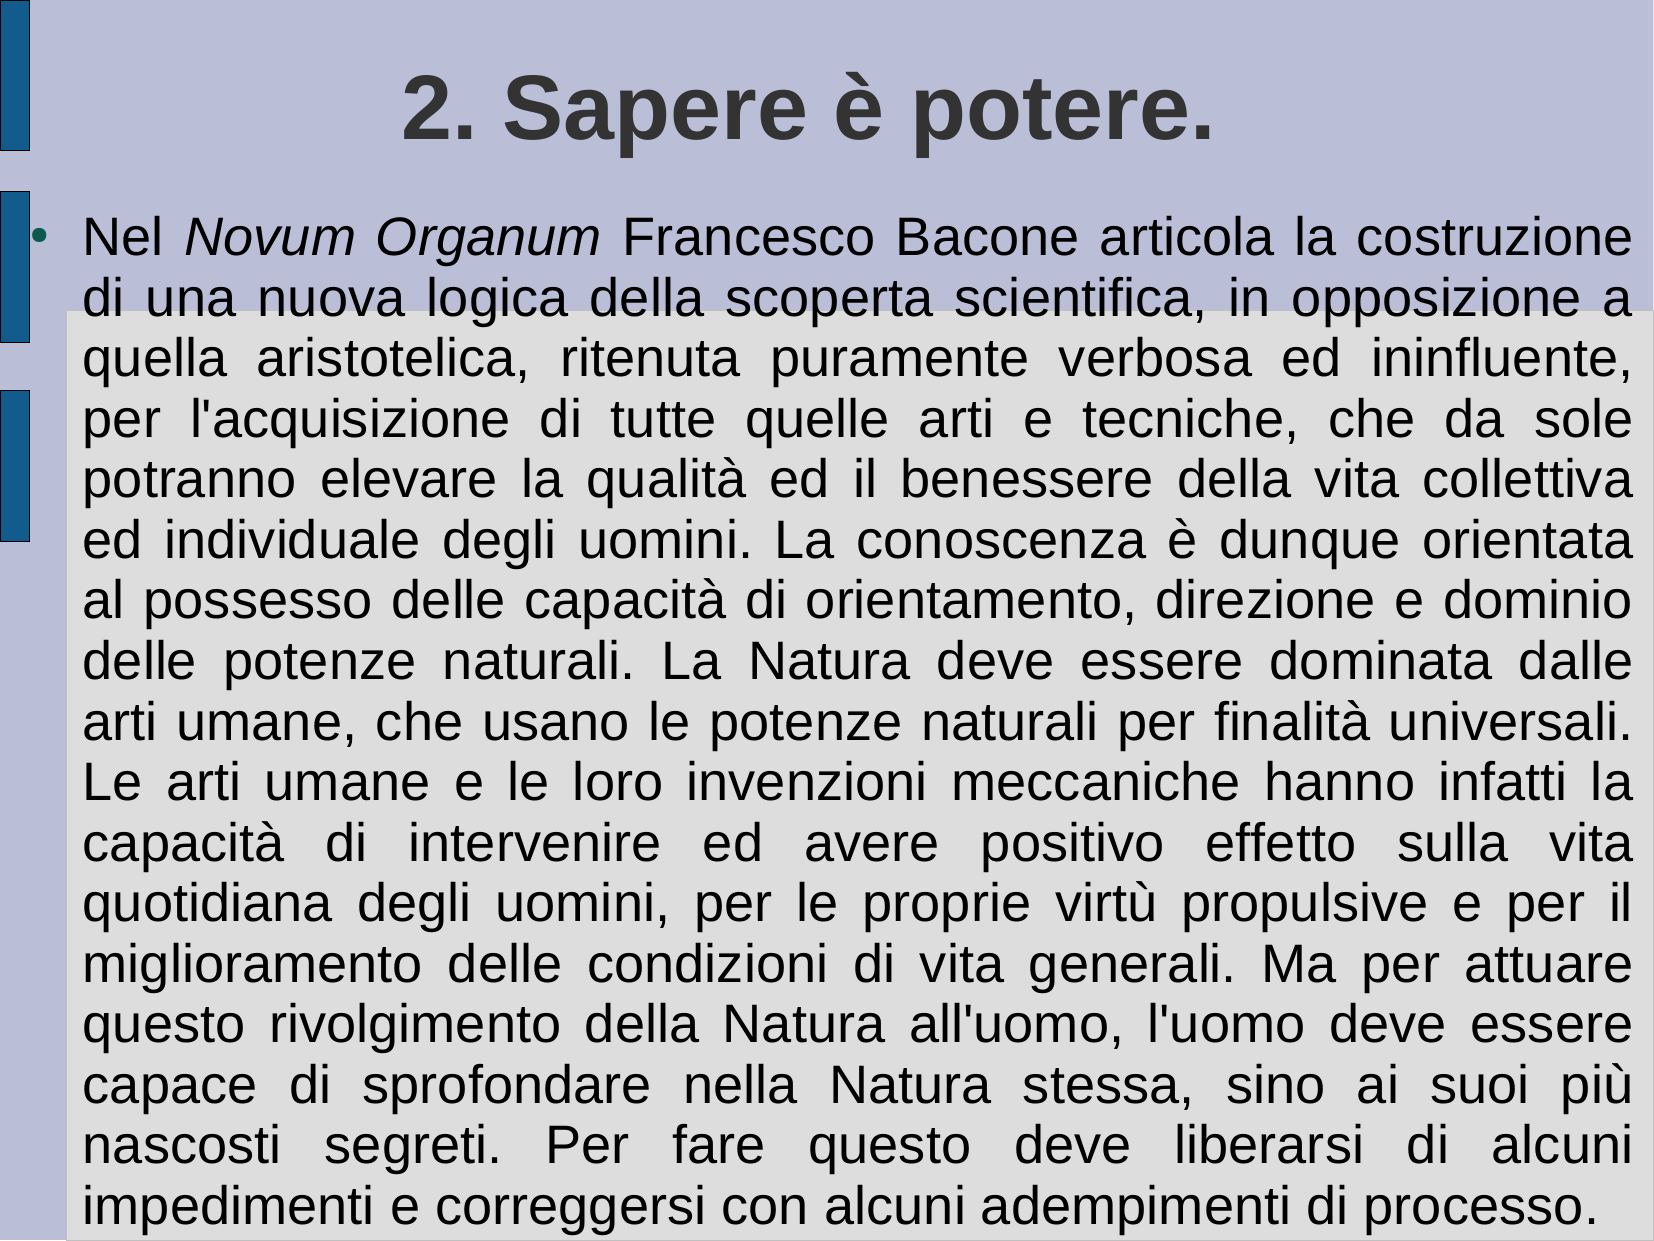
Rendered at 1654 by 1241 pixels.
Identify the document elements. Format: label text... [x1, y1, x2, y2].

title 2. Sapere è potere. [115, 29, 1528, 187]
list Nel Novum Organum Francesco Bacone articola la costruzione di una nuova logica della scoperta scientifica, in opposizione a quella aristotelica, ritenuta puramente verbosa ed ininfluente, per l'acquisizione di tutte quelle arti e tecniche, che da sole potranno elevare la qualità ed il benessere della vita collettiva ed individuale degli uomini. La conoscenza è dunque orientata al possesso delle capacità di orientamento, direzione e dominio delle potenze naturali. La Natura deve essere dominata dalle arti umane, che usano le potenze naturali per finalità universali. Le arti umane e le loro invenzioni meccaniche hanno infatti la capacità di intervenire ed avere positivo effetto sulla vita quotidiana degli uomini, per le proprie virtù propulsive e per il miglioramento delle condizioni di vita generali. Ma per attuare questo rivolgimento della Natura all'uomo, l'uomo deve essere capace di sprofondare nella Natura stessa, sino ai suoi più nascosti segreti. Per fare questo deve liberarsi di alcuni impedimenti e correggersi con alcuni adempimenti di processo. [11, 206, 1636, 1236]
